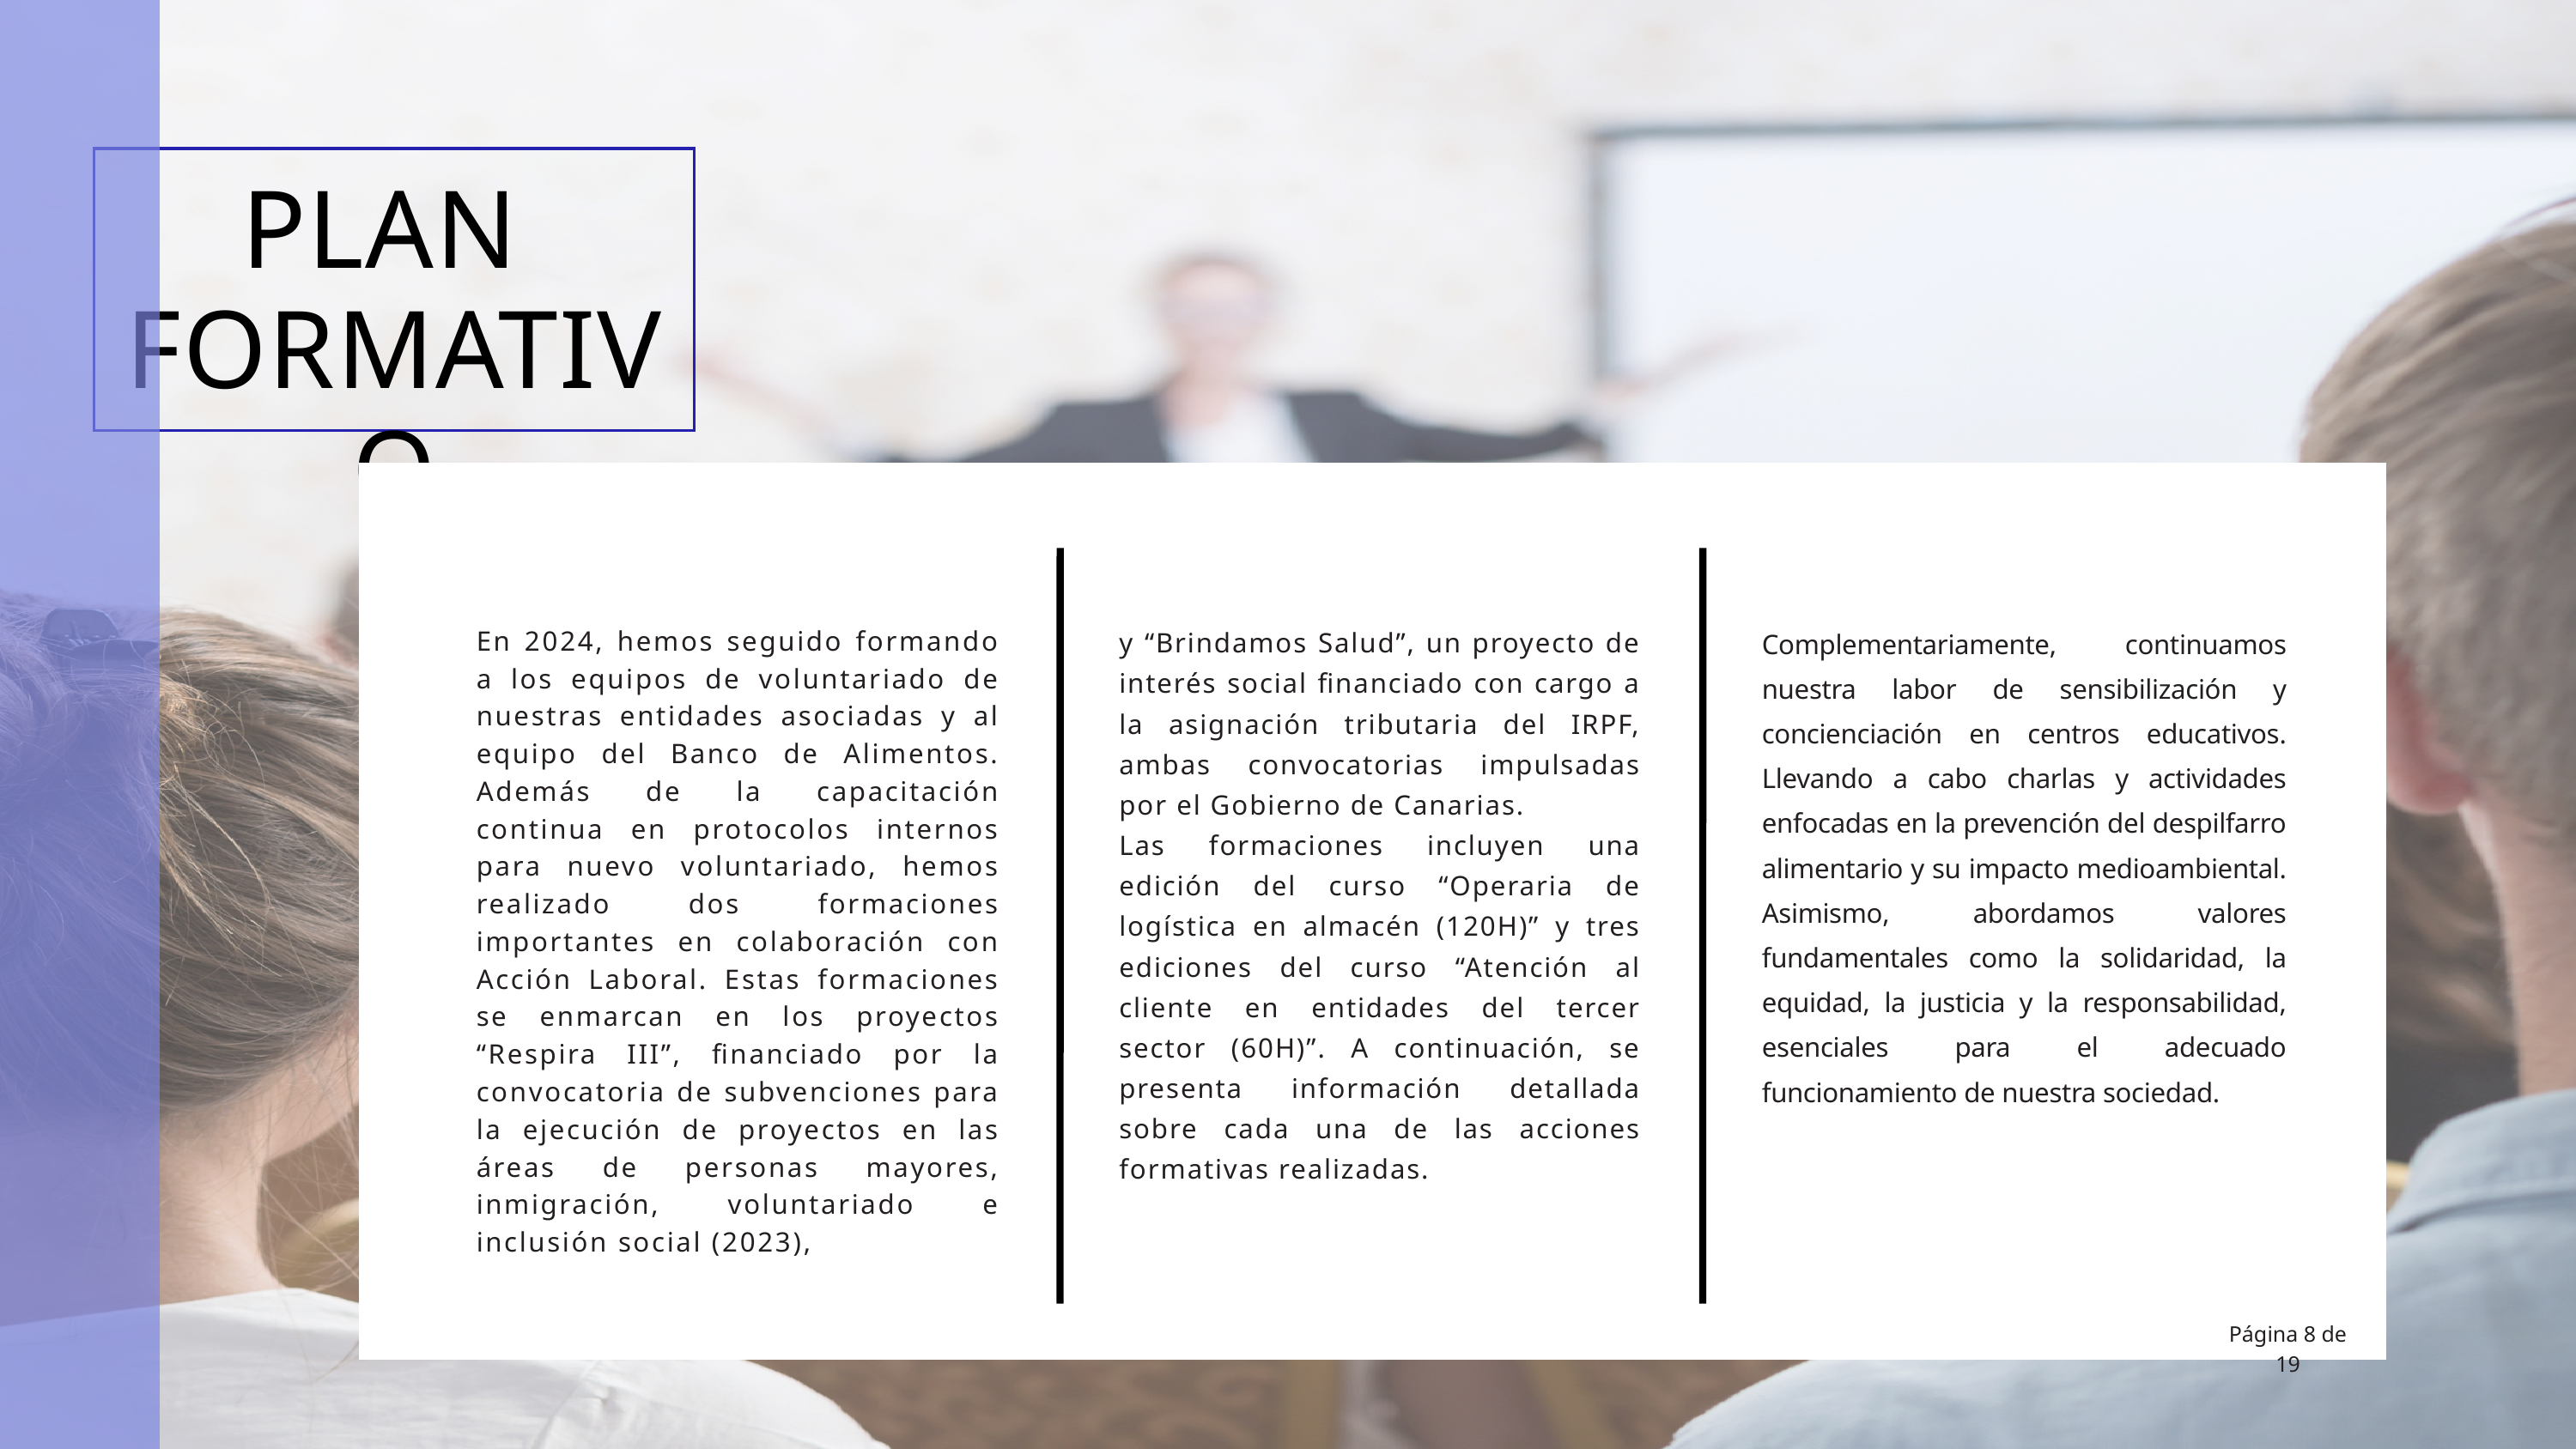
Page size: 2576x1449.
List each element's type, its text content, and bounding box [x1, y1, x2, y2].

text_box PLAN FORMATIVO [160, 169, 695, 431]
text_box Página 8 de 19 [2217, 1316, 2359, 1346]
text_box y “Brindamos Salud”, un proyecto de interés social financiado con cargo a la asignación tributaria del IRPF, ambas convocatorias impulsadas por el Gobierno de Canarias. Las formaciones incluyen una edición del curso “Operaria de logística en almacén (120H)” y tres ediciones del curso “Atención al cliente en entidades del tercer sector (60H)”. A continuación, se presenta información detallada sobre cada una de las acciones formativas realizadas. [1119, 617, 1644, 1259]
text_box Complementariamente, continuamos nuestra labor de sensibilización y concienciación en centros educativos. Llevando a cabo charlas y actividades enfocadas en la prevención del despilfarro alimentario y su impacto medioambiental. Asimismo, abordamos valores fundamentales como la solidaridad, la equidad, la justicia y la responsabilidad, esenciales para el adecuado funcionamiento de nuestra sociedad. [1761, 615, 2287, 1099]
text_box [0, 0, 2576, 1449]
text_box En 2024, hemos seguido formando a los equipos de voluntariado de nuestras entidades asociadas y al equipo del Banco de Alimentos. Además de la capacitación continua en protocolos internos para nuevo voluntariado, hemos realizado dos formaciones importantes en colaboración con Acción Laboral. Estas formaciones se enmarcan en los proyectos “Respira III”, financiado por la convocatoria de subvenciones para la ejecución de proyectos en las áreas de personas mayores, inmigración, voluntariado e inclusión social (2023), [476, 618, 1001, 1220]
